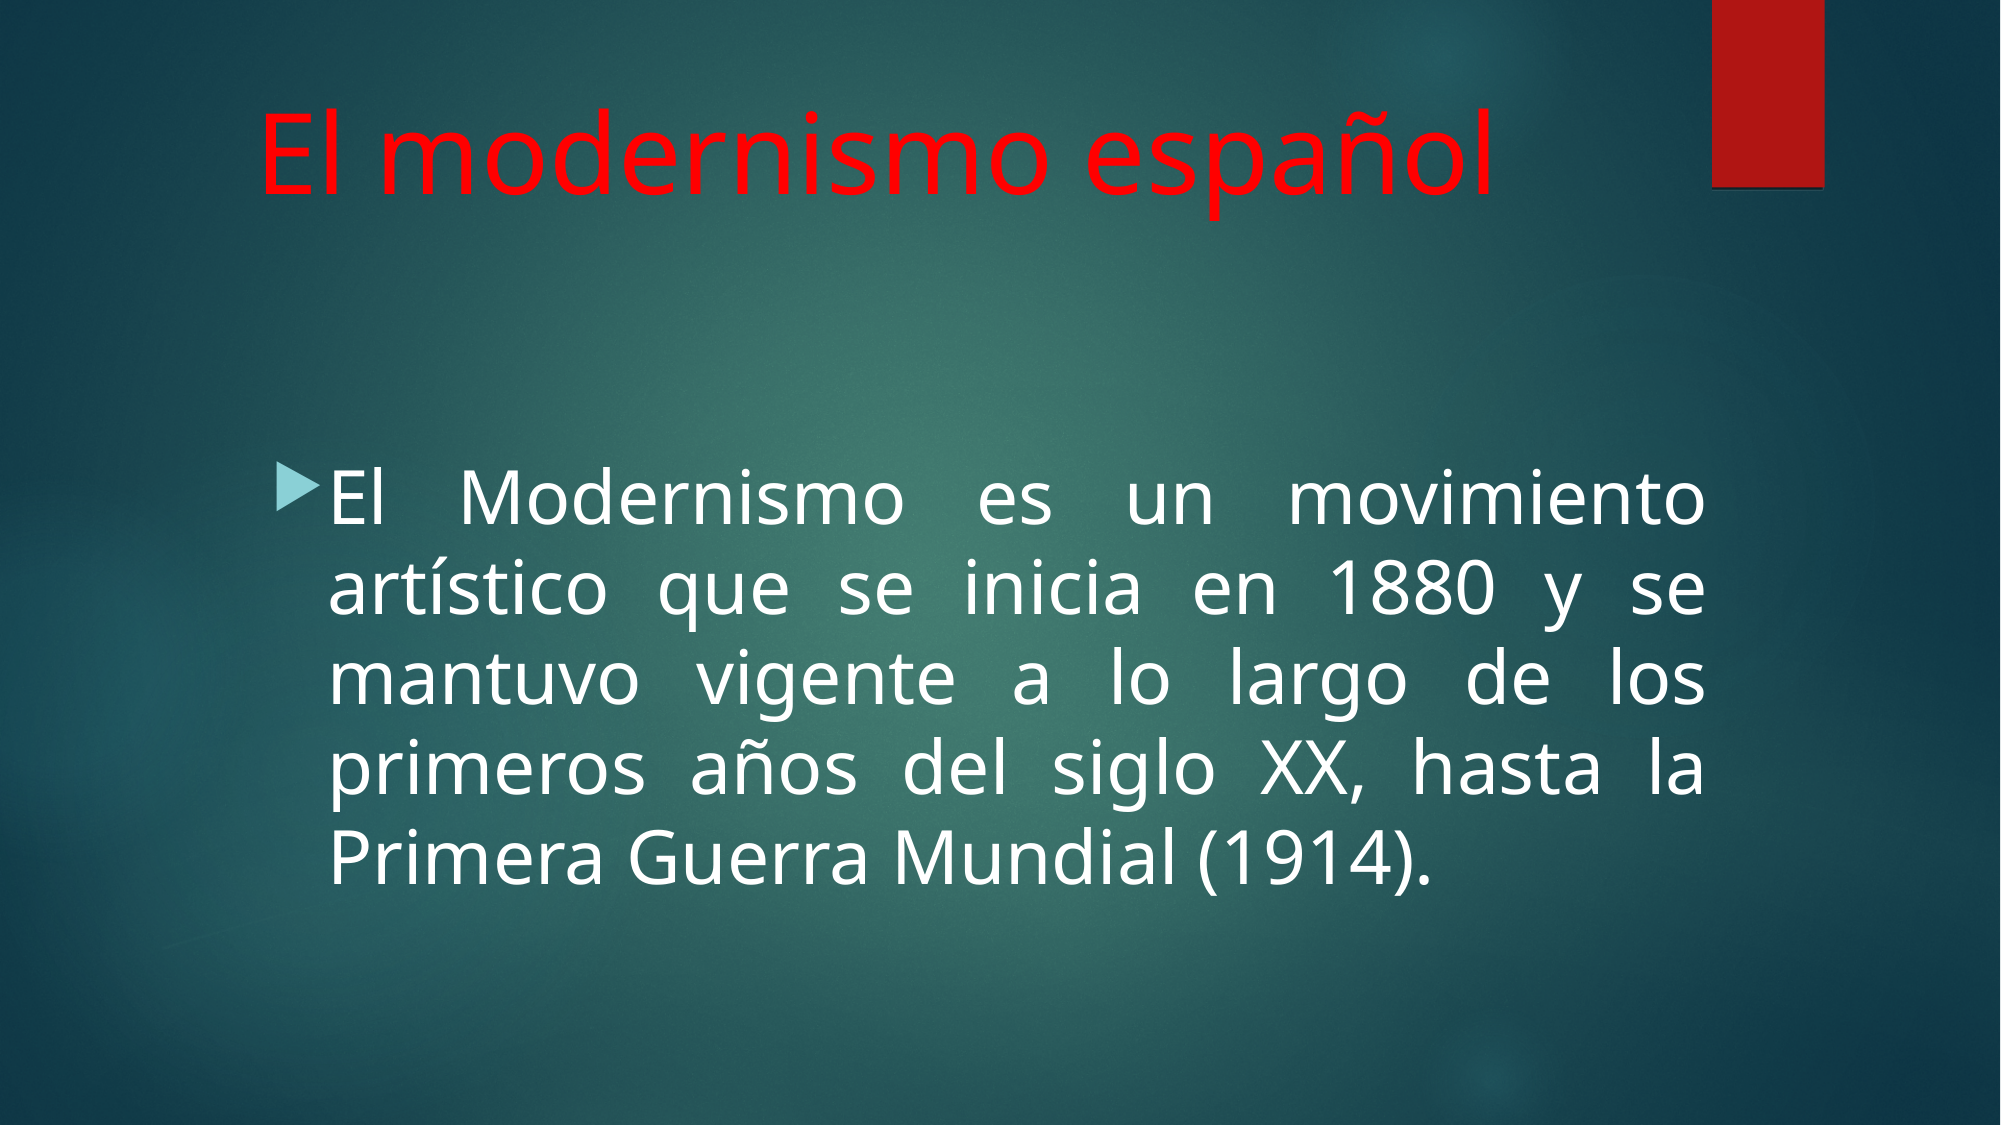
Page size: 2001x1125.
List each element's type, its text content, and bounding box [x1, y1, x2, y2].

list El Modernismo es un movimiento artístico que se inicia en 1880 y se mantuvo vigente a lo largo de los primeros años del siglo XX, hasta la Primera Guerra Mundial (1914). [256, 442, 1724, 889]
picture [0, 0, 2001, 1125]
title El modernismo español [106, 74, 1649, 304]
